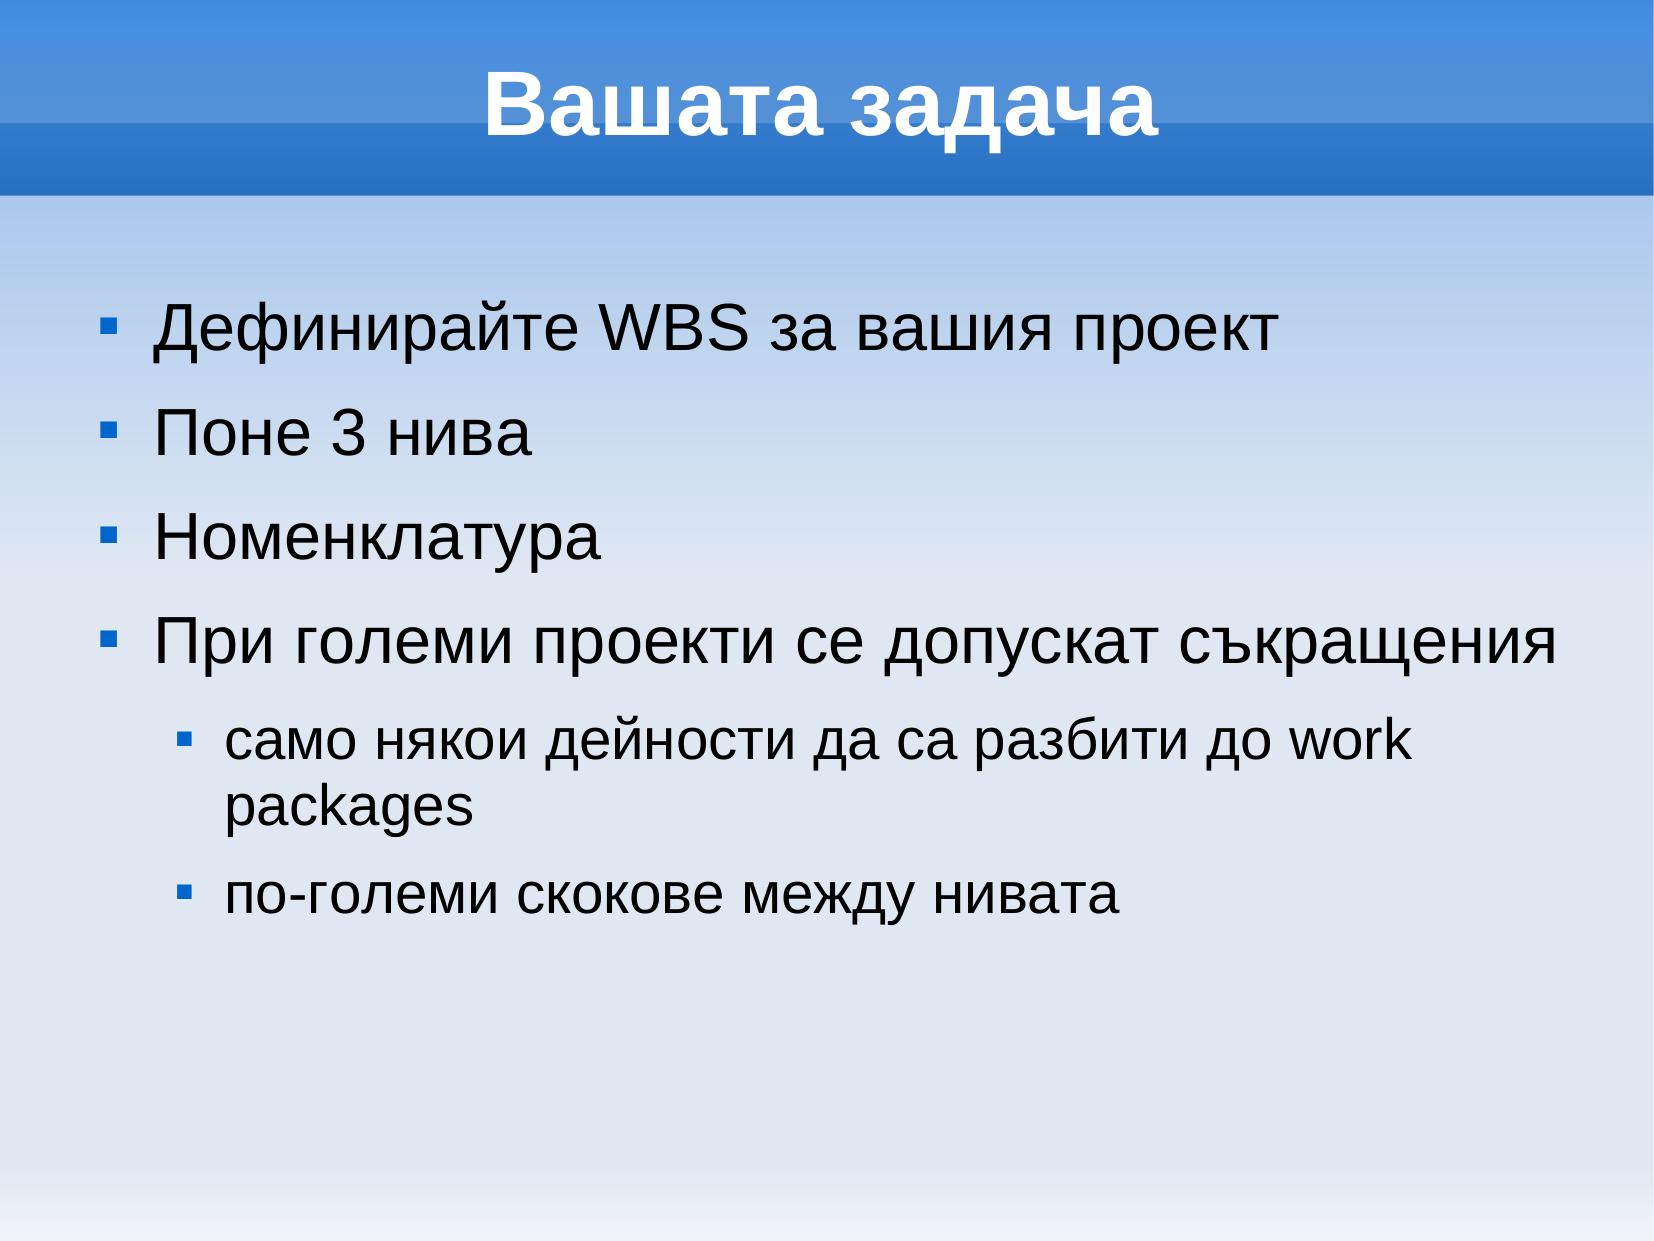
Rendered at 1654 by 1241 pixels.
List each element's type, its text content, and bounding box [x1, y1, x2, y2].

list Дефинирайте WBS за вашия проект Поне 3 нива Номенклатура При големи проекти се допускат съкращения само някои дейности да са разбити до work packages по-големи скокове между нивата [82, 290, 1571, 1109]
title Вашата задача [76, 0, 1565, 208]
picture [0, 0, 1654, 1241]
